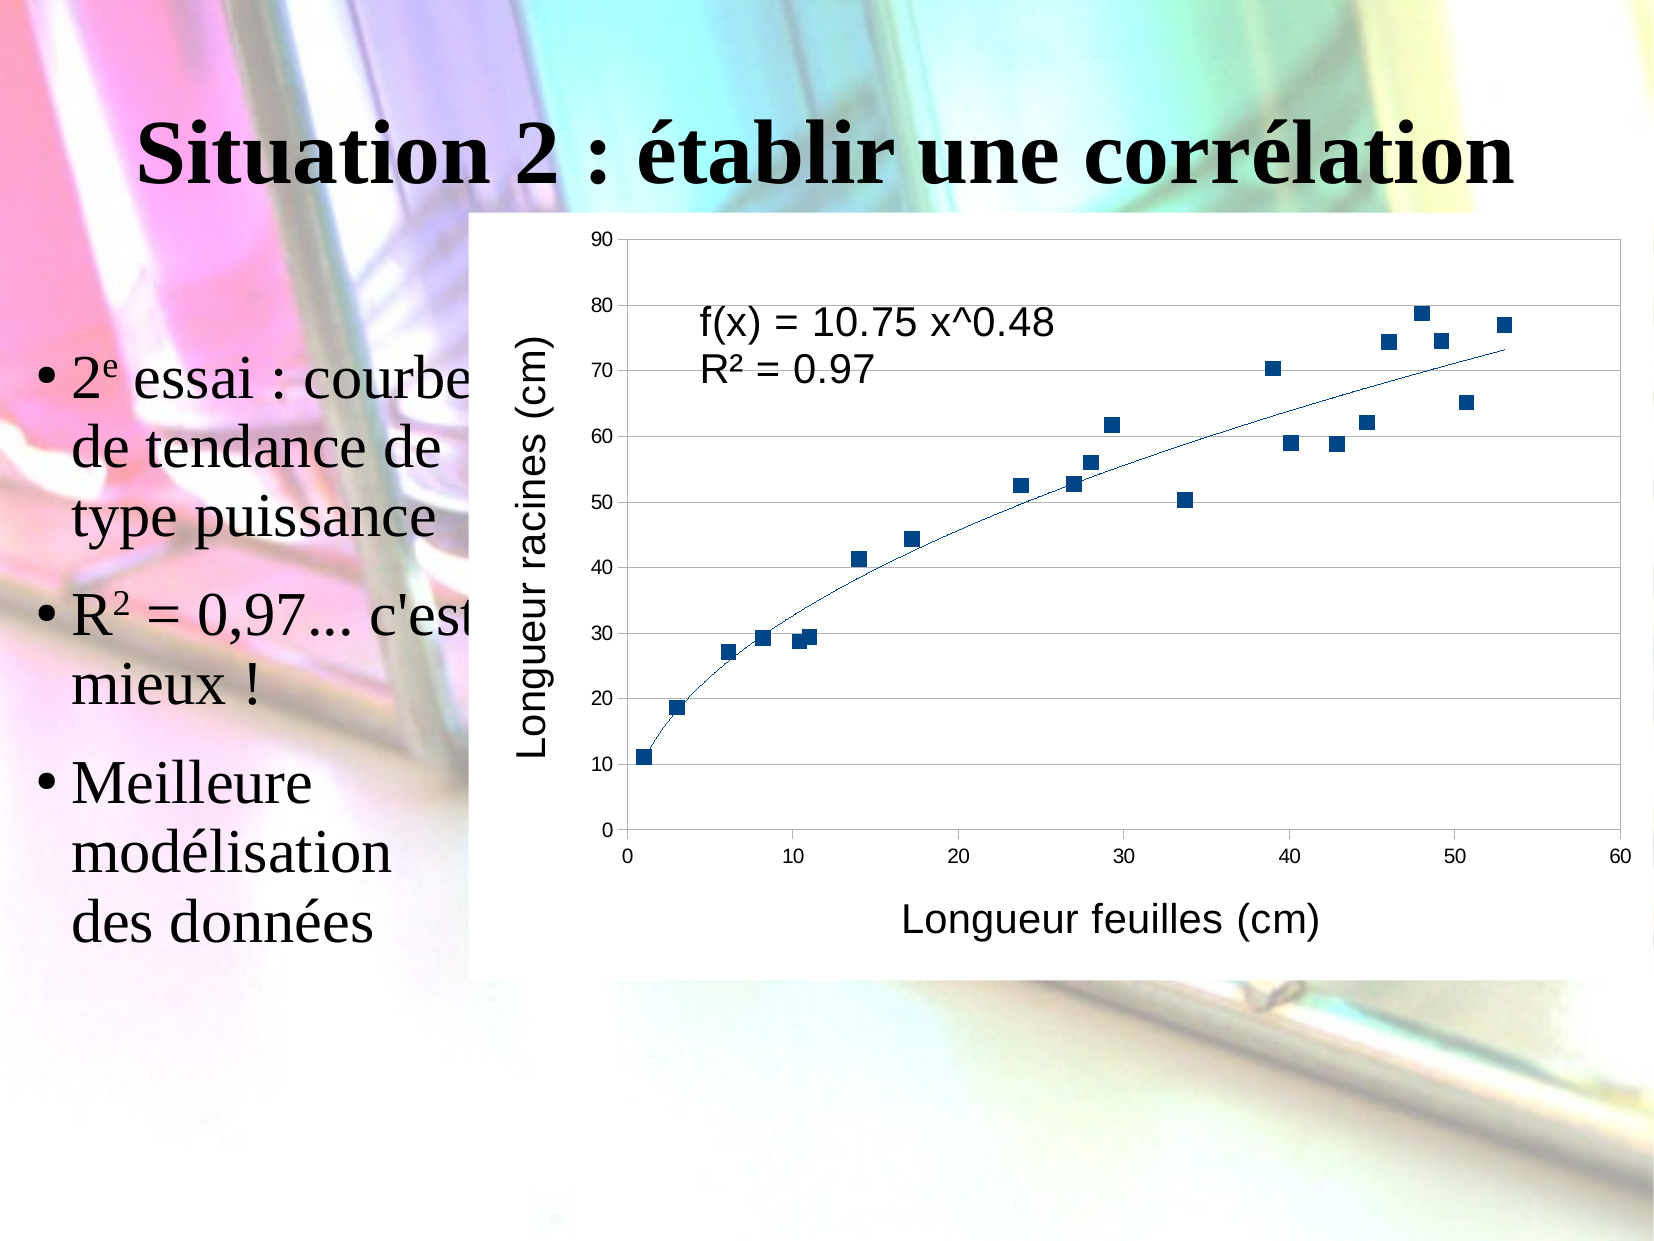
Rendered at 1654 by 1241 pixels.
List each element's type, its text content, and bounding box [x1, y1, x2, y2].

picture [0, 0, 1654, 1241]
text_box 2e essai : courbe de tendance de type puissance R2 = 0,97... c'est mieux ! Meilleure modélisation des données [35, 342, 468, 959]
title Situation 2 : établir une corrélation [82, 49, 1571, 257]
chart [468, 212, 1654, 981]
